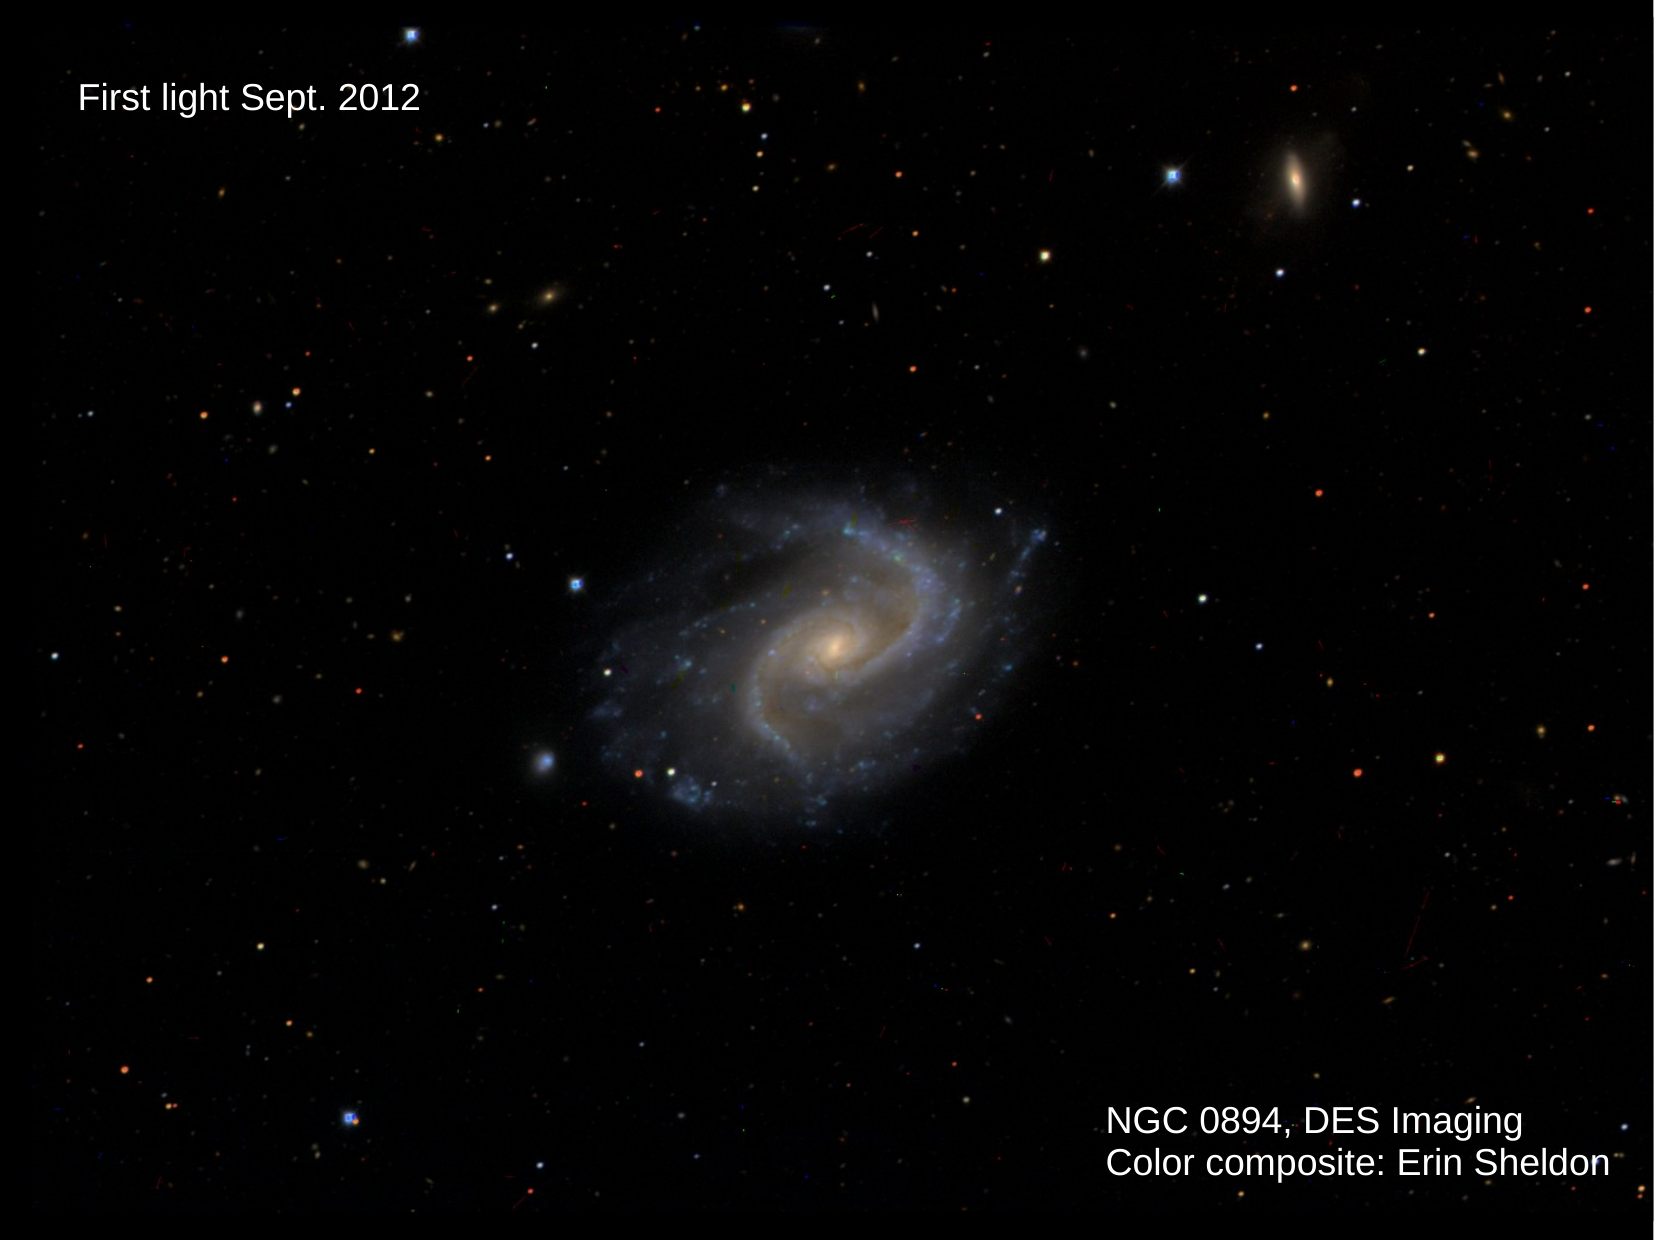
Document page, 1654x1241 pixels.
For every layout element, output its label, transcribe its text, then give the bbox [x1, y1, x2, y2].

text_box NGC 0894, DES Imaging Color composite: Erin Sheldon [1090, 1092, 1626, 1192]
picture [23, 17, 1654, 1221]
text_box First light Sept. 2012 [62, 68, 446, 126]
